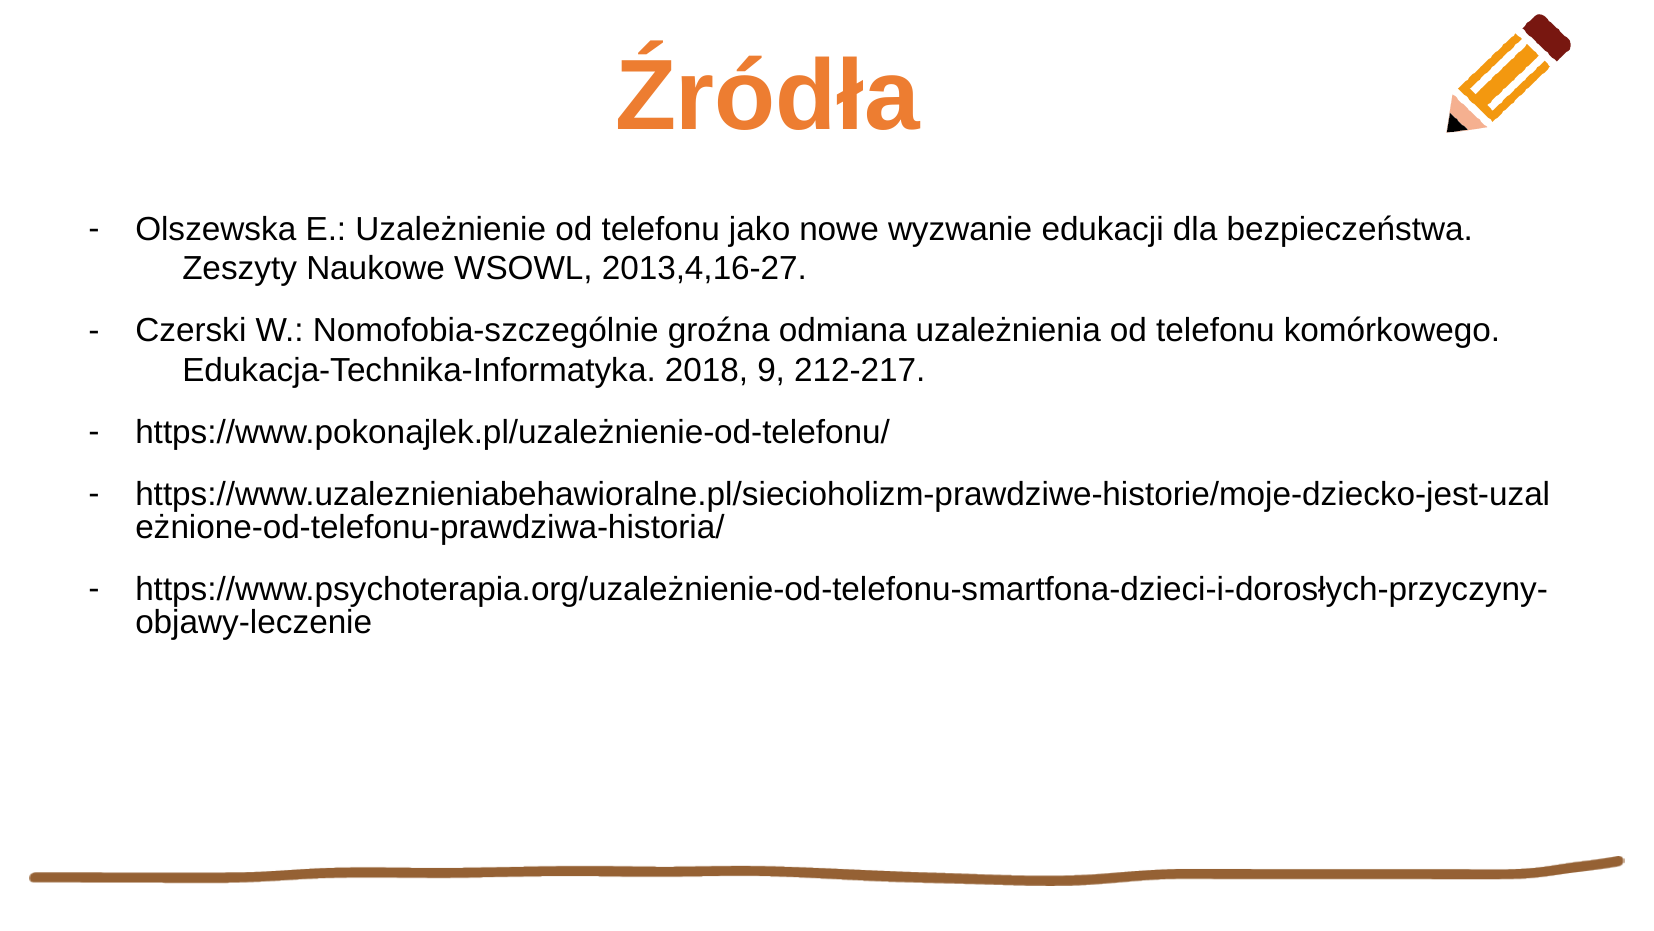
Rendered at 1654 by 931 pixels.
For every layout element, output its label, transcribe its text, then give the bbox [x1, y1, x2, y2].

title Źródła [88, 29, 1447, 133]
list Olszewska E.: Uzależnienie od telefonu jako nowe wyzwanie edukacji dla bezpieczeństwa. Zeszyty Naukowe WSOWL, 2013,4,16-27. Czerski W.: Nomofobia-szczególnie groźna odmiana uzależnienia od telefonu komórkowego. Edukacja-Technika-Informatyka. 2018, 9, 212-217. https://www.pokonajlek.pl/uzależnienie-od-telefonu/ https://www.uzaleznieniabehawioralne.pl/siecioholizm-prawdziwe-historie/moje-dziecko-jest-uzależnione-od-telefonu-prawdziwa-historia/ https://www.psychoterapia.org/uzależnienie-od-telefonu-smartfona-dzieci-i-dorosłych-przyczyny-objawy-leczenie [88, 206, 1565, 857]
picture [29, 856, 1625, 886]
picture [1446, 14, 1571, 133]
